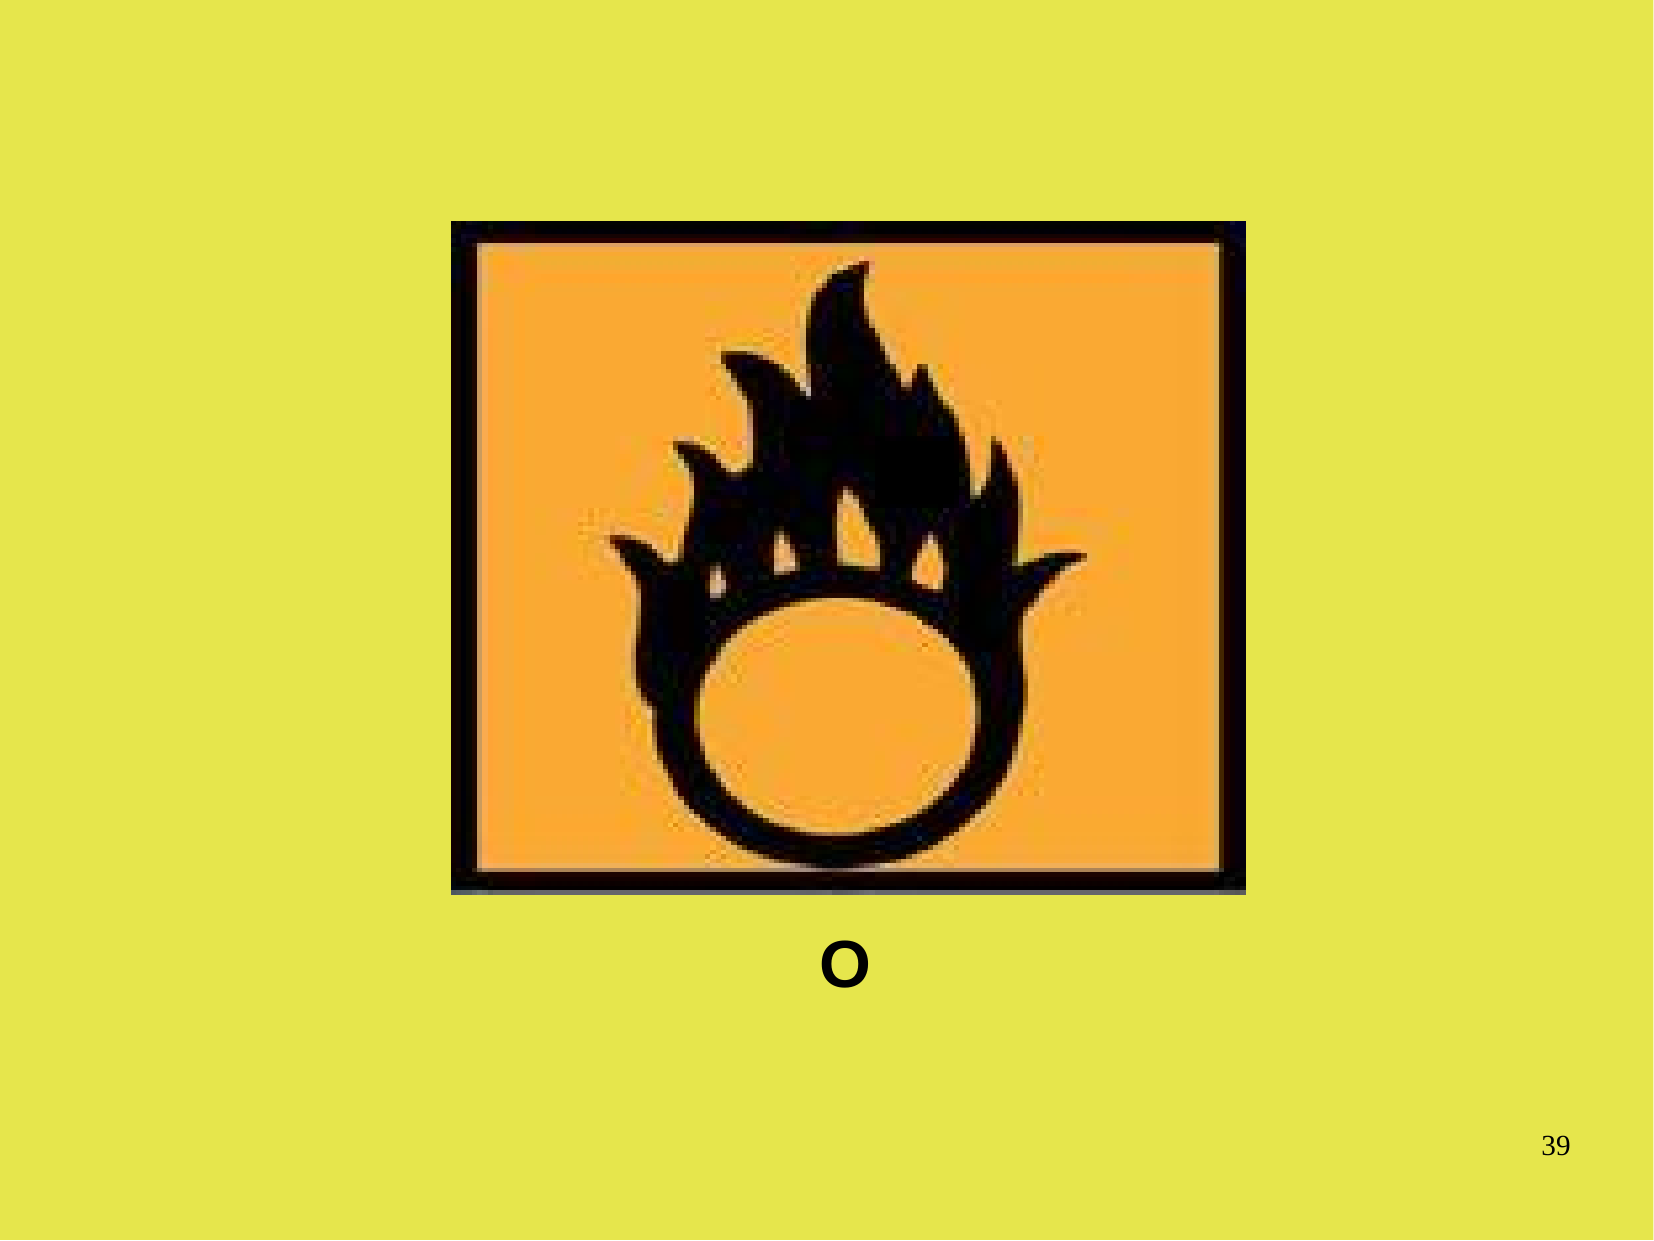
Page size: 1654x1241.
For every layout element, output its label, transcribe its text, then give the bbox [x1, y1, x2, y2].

text_box O [804, 919, 902, 1012]
picture [451, 221, 1246, 895]
